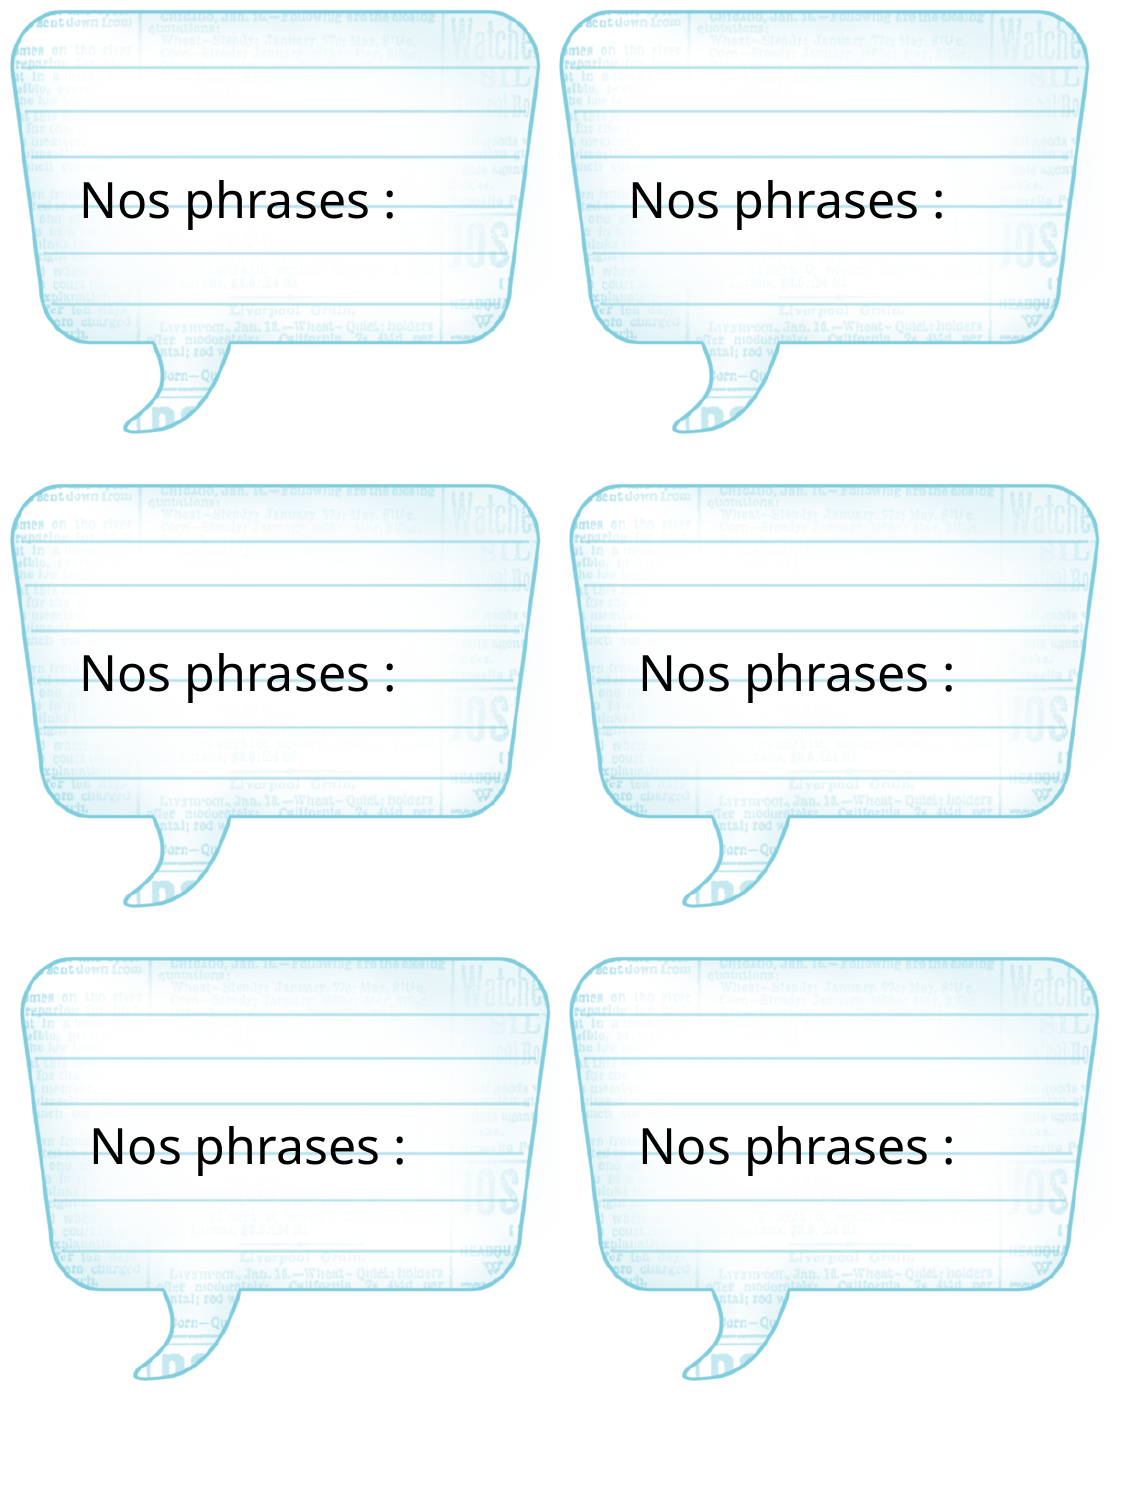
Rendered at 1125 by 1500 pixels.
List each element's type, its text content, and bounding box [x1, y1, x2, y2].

text_box Nos phrases : [64, 161, 412, 236]
text_box Nos phrases : [614, 161, 961, 236]
text_box Nos phrases : [64, 634, 412, 709]
picture [0, 473, 550, 917]
picture [10, 946, 1109, 1390]
picture [559, 473, 1109, 917]
text_box Nos phrases : [75, 1107, 422, 1183]
text_box Nos phrases : [624, 634, 972, 709]
text_box Nos phrases : [624, 1107, 972, 1183]
picture [0, 0, 1099, 443]
